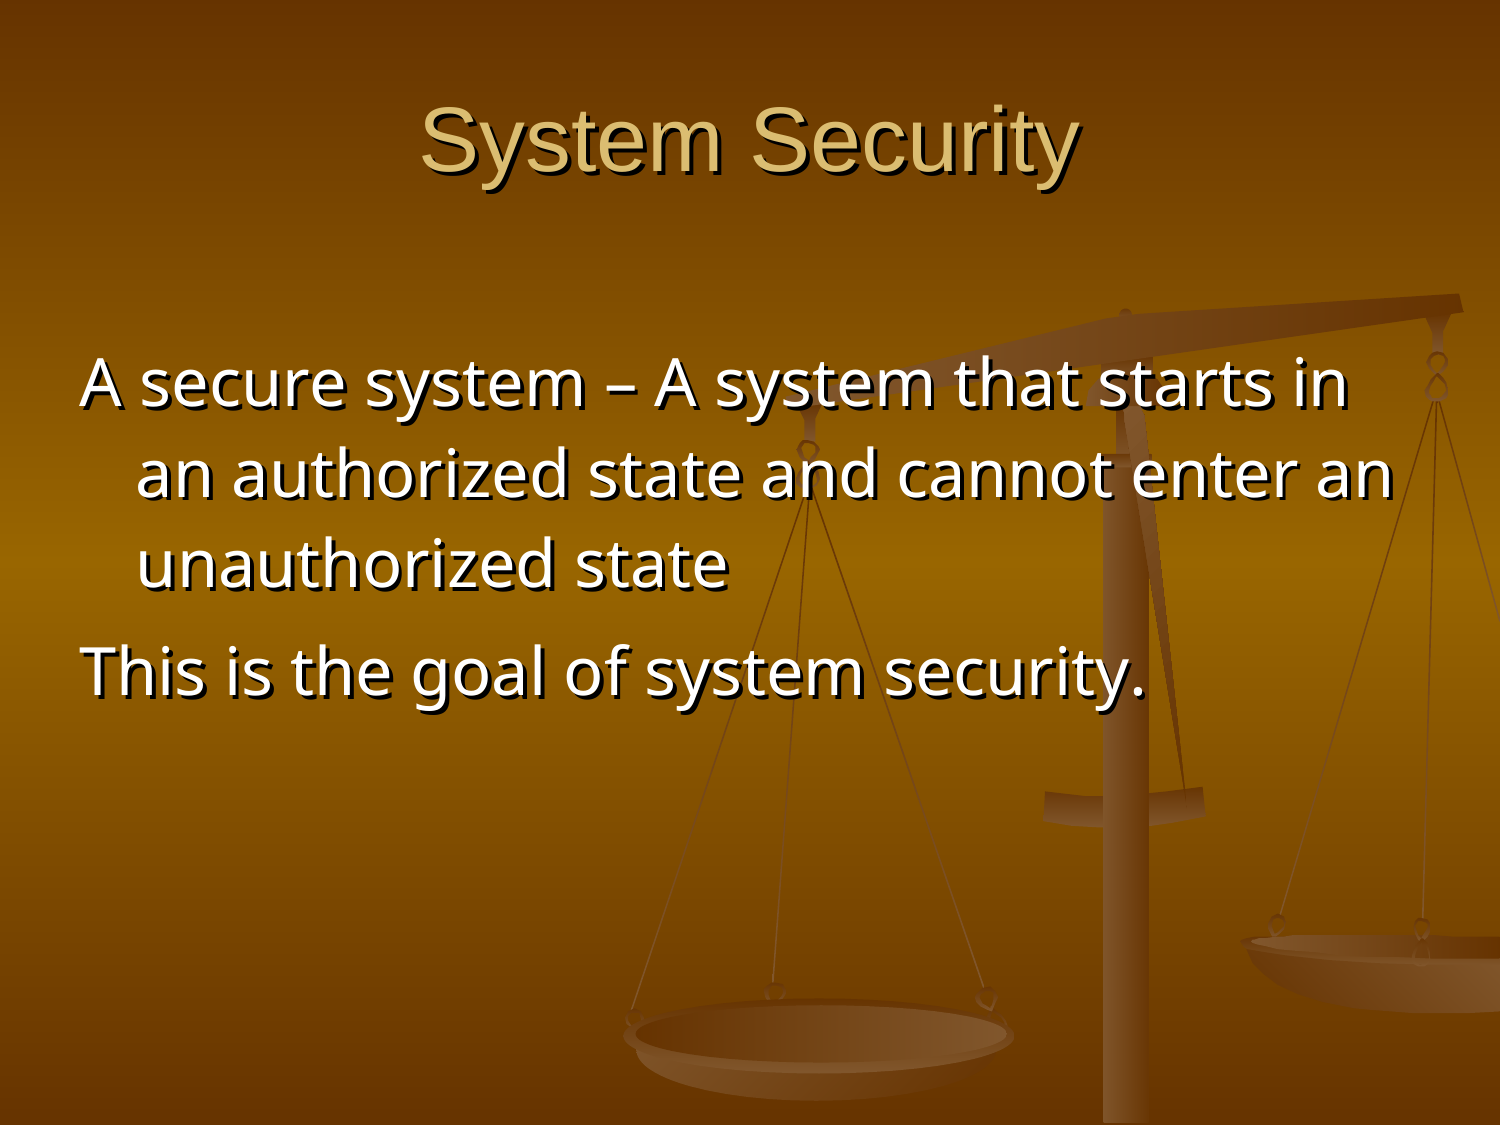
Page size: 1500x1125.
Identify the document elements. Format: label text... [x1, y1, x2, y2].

list A secure system – A system that starts in an authorized state and cannot enter an unauthorized state This is the goal of system security. [64, 220, 1415, 963]
title System Security [75, 45, 1426, 234]
